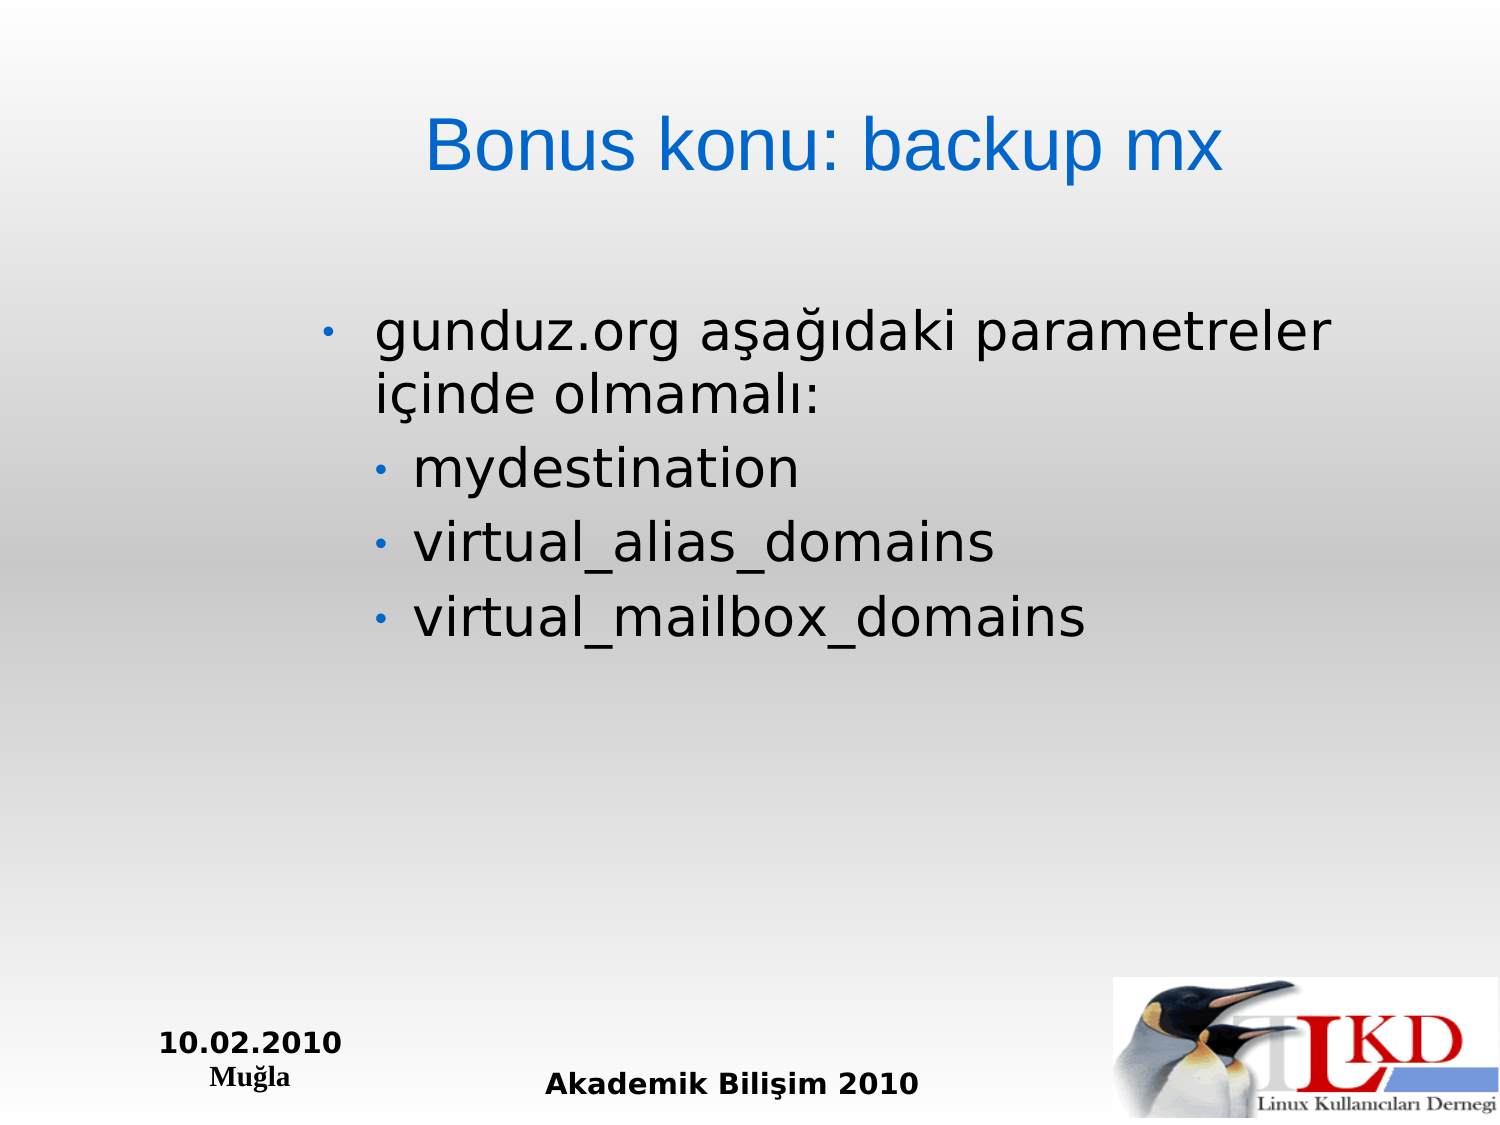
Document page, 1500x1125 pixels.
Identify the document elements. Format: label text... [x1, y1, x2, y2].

list gunduz.org aşağıdaki parametreler içinde olmamalı: mydestination virtual_alias_domains virtual_mailbox_domains [224, 299, 1425, 975]
picture [1113, 977, 1499, 1118]
title Bonus konu: backup mx [224, 49, 1425, 238]
